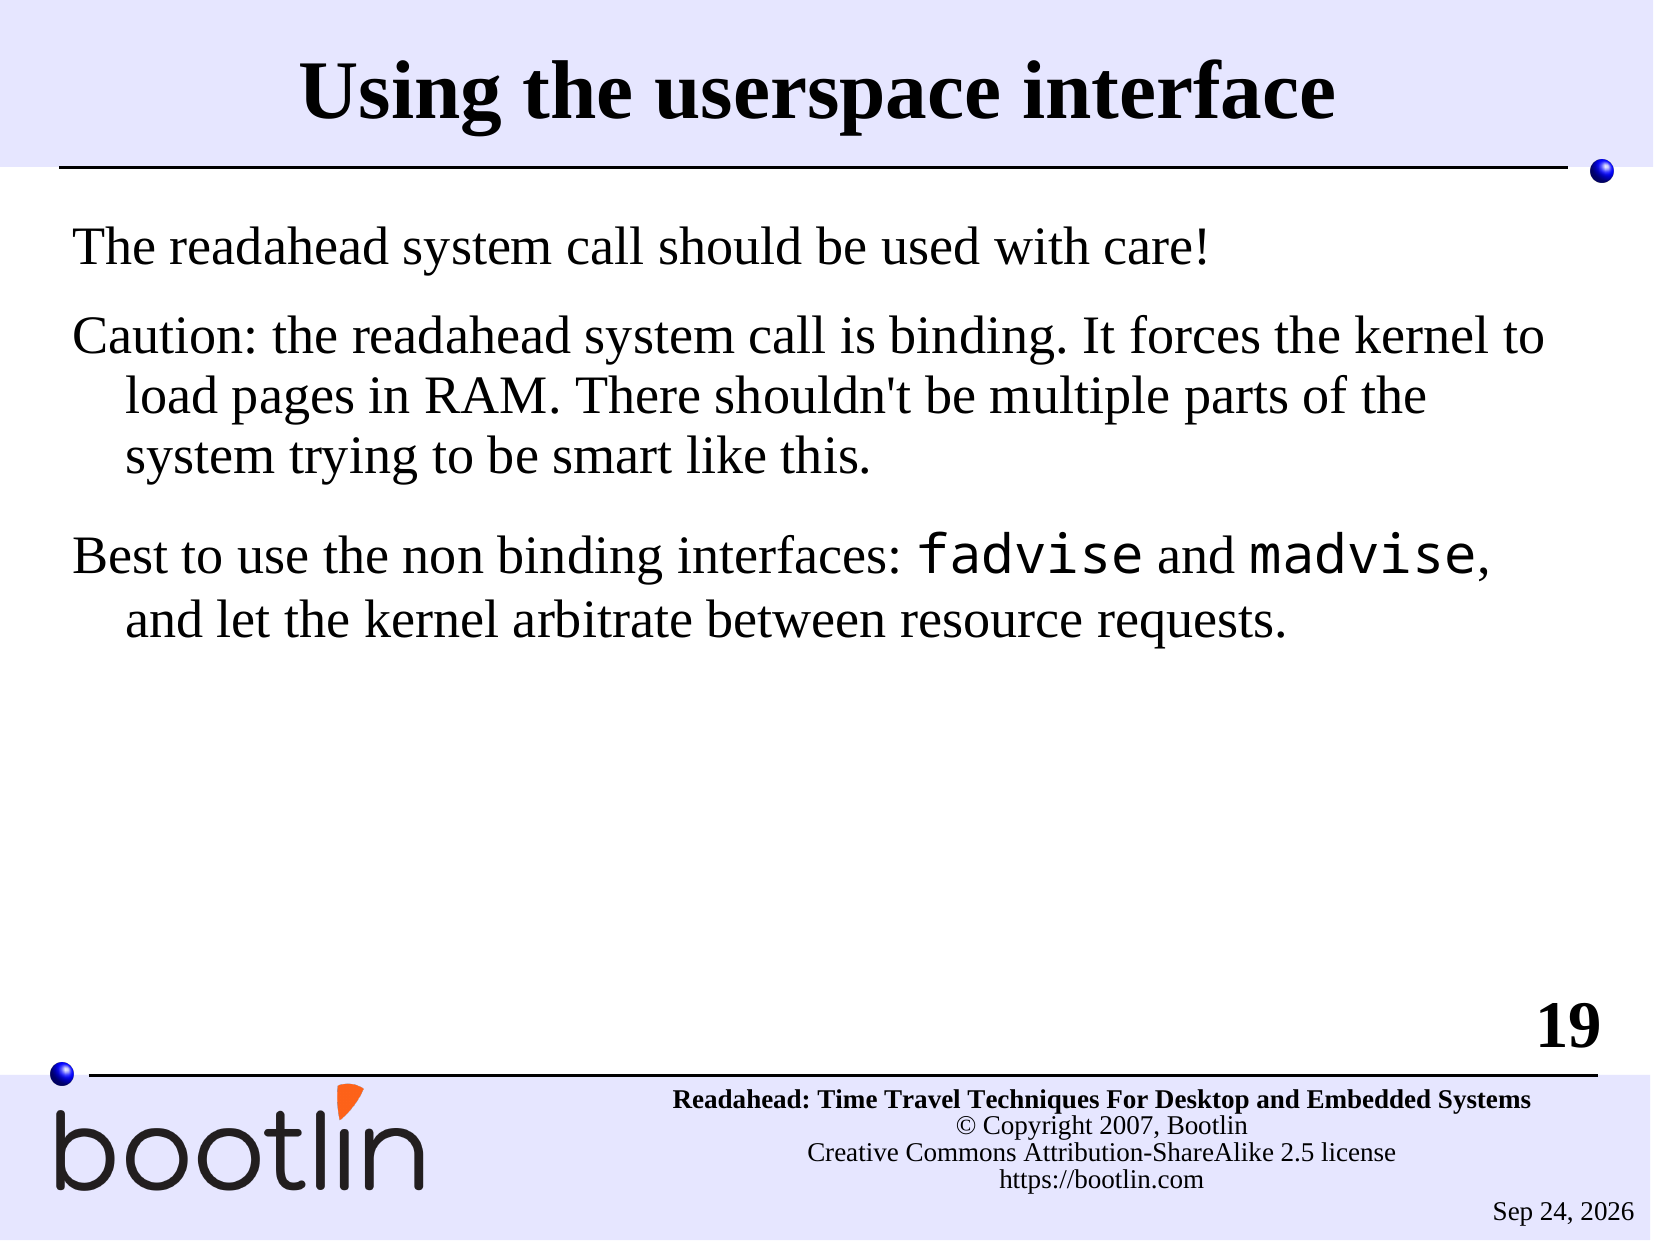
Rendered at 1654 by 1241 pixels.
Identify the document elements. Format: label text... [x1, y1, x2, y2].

list The readahead system call should be used with care! Caution: the readahead system call is binding. It forces the kernel to load pages in RAM. There shouldn't be multiple parts of the system trying to be smart like this. Best to use the non binding interfaces: fadvise and madvise, and let the kernel arbitrate between resource requests. [54, 216, 1574, 1066]
title Using the userspace interface [33, 29, 1604, 153]
picture [17, 1060, 462, 1230]
